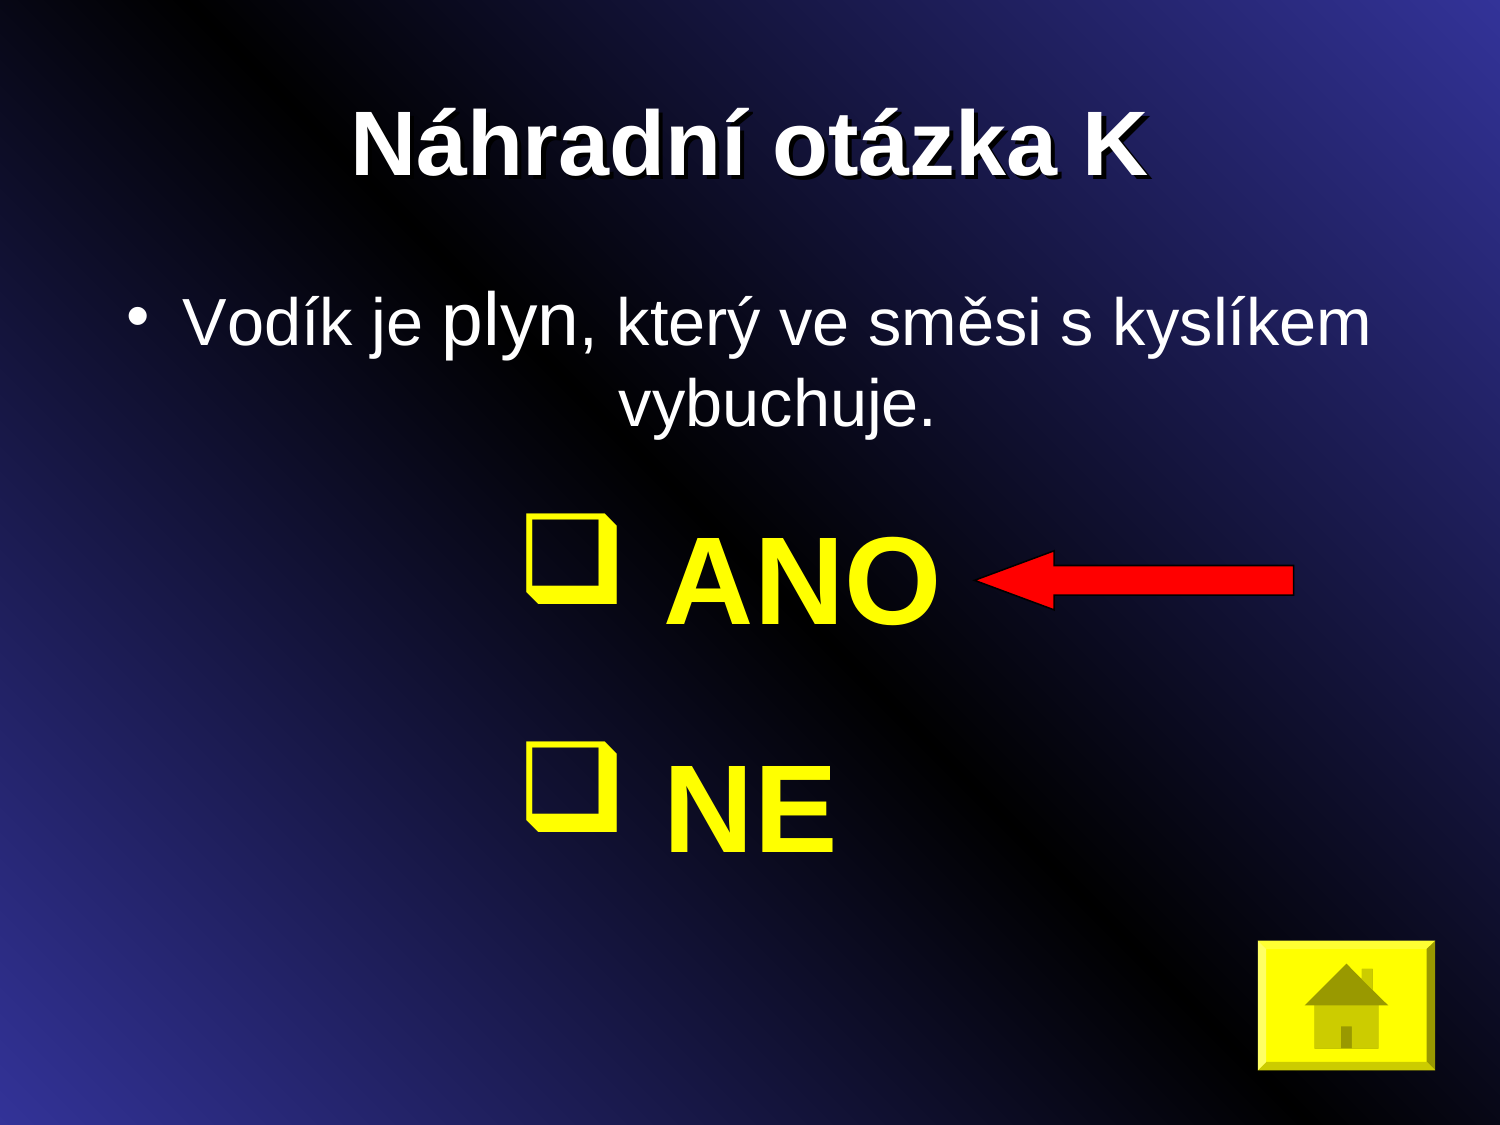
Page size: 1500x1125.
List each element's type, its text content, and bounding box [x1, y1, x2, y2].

title Náhradní otázka K [75, 45, 1426, 233]
text_box ANO NE [501, 491, 999, 886]
list Vodík je plyn, který ve směsi s kyslíkem vybuchuje. [75, 262, 1426, 457]
text_box [1259, 940, 1436, 1071]
text_box [974, 550, 1294, 610]
